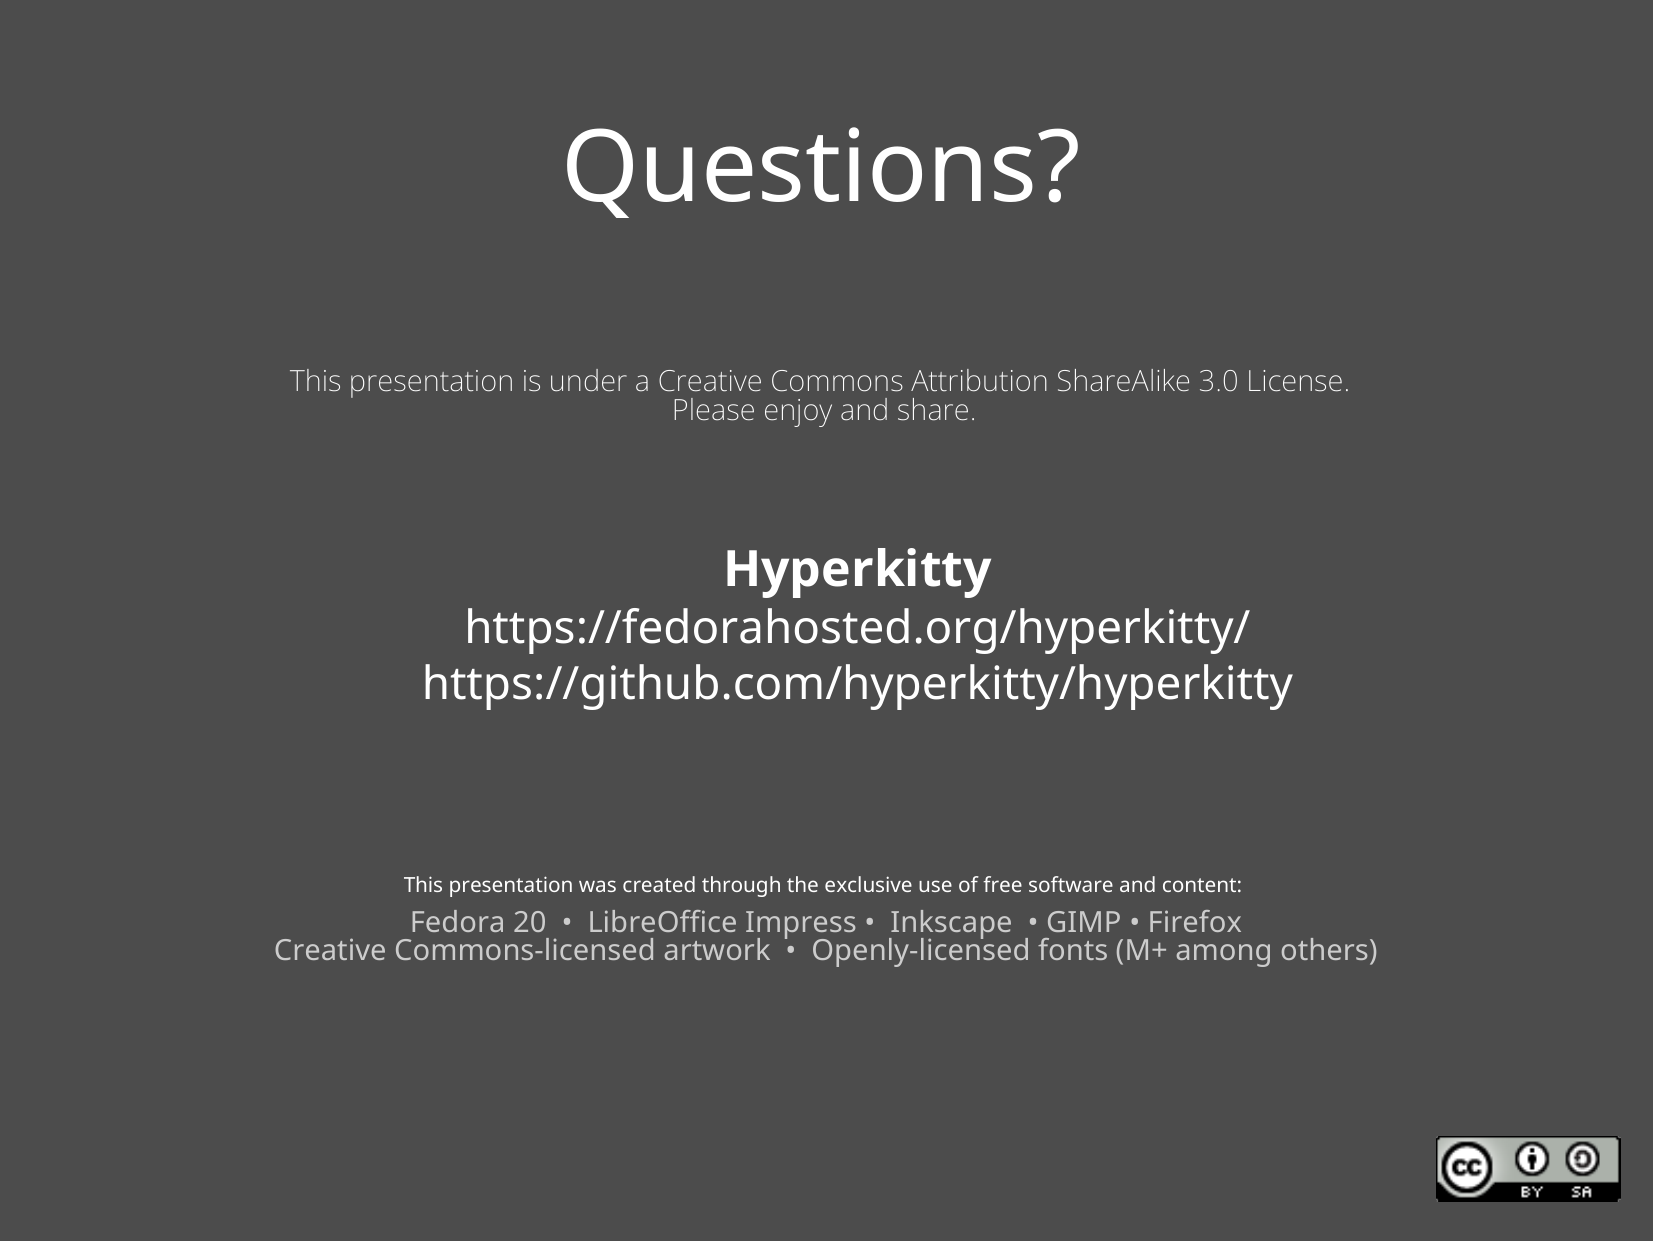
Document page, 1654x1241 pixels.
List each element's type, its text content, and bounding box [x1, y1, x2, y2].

text_box This presentation is under a Creative Commons Attribution ShareAlike 3.0 License. Please enjoy and share. [47, 360, 1601, 434]
picture [1436, 1136, 1621, 1202]
title Fedora 20 • LibreOffice Impress • Inkscape • GIMP • Firefox Creative Commons-licensed artwork • Openly-licensed fonts (M+ among others) [76, 894, 1577, 983]
title Hyperkitty https://fedorahosted.org/hyperkitty/ https://github.com/hyperkitty/hyperkitty [151, 531, 1564, 718]
title Questions? [71, 41, 1572, 304]
title This presentation was created through the exclusive use of free software and content: [73, 835, 1574, 937]
